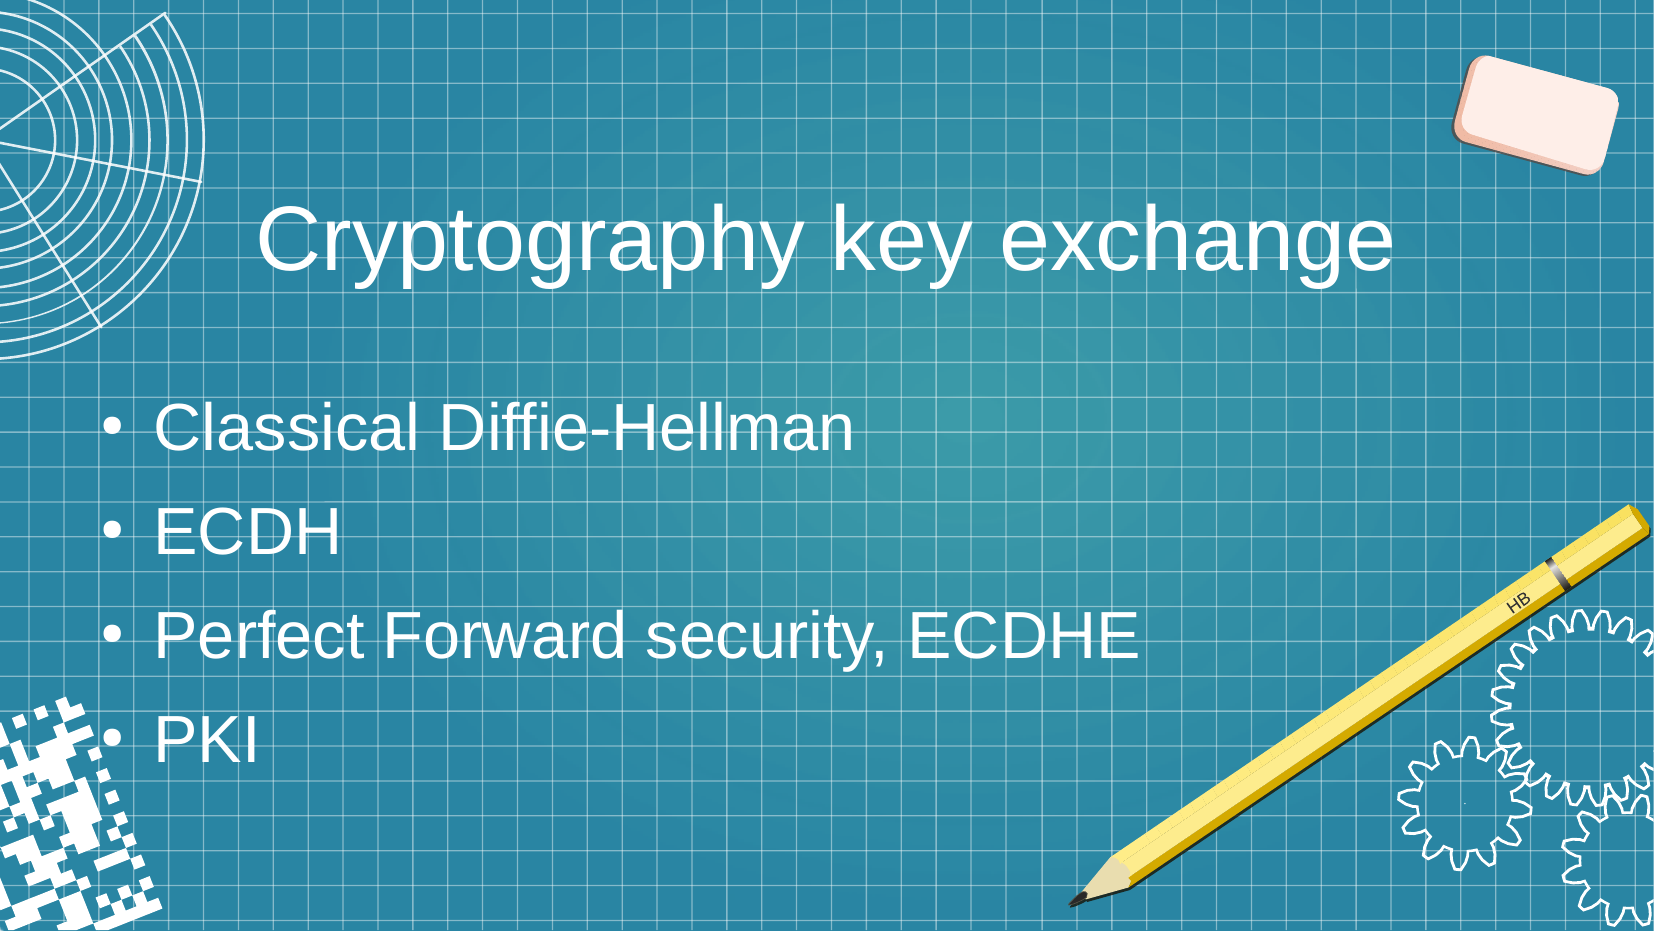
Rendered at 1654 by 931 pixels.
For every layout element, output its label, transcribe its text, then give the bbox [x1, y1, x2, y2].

title Cryptography key exchange [82, 132, 1571, 346]
list Classical Diffie-Hellman ECDH Perfect Forward security, ECDHE PKI [82, 389, 1571, 842]
